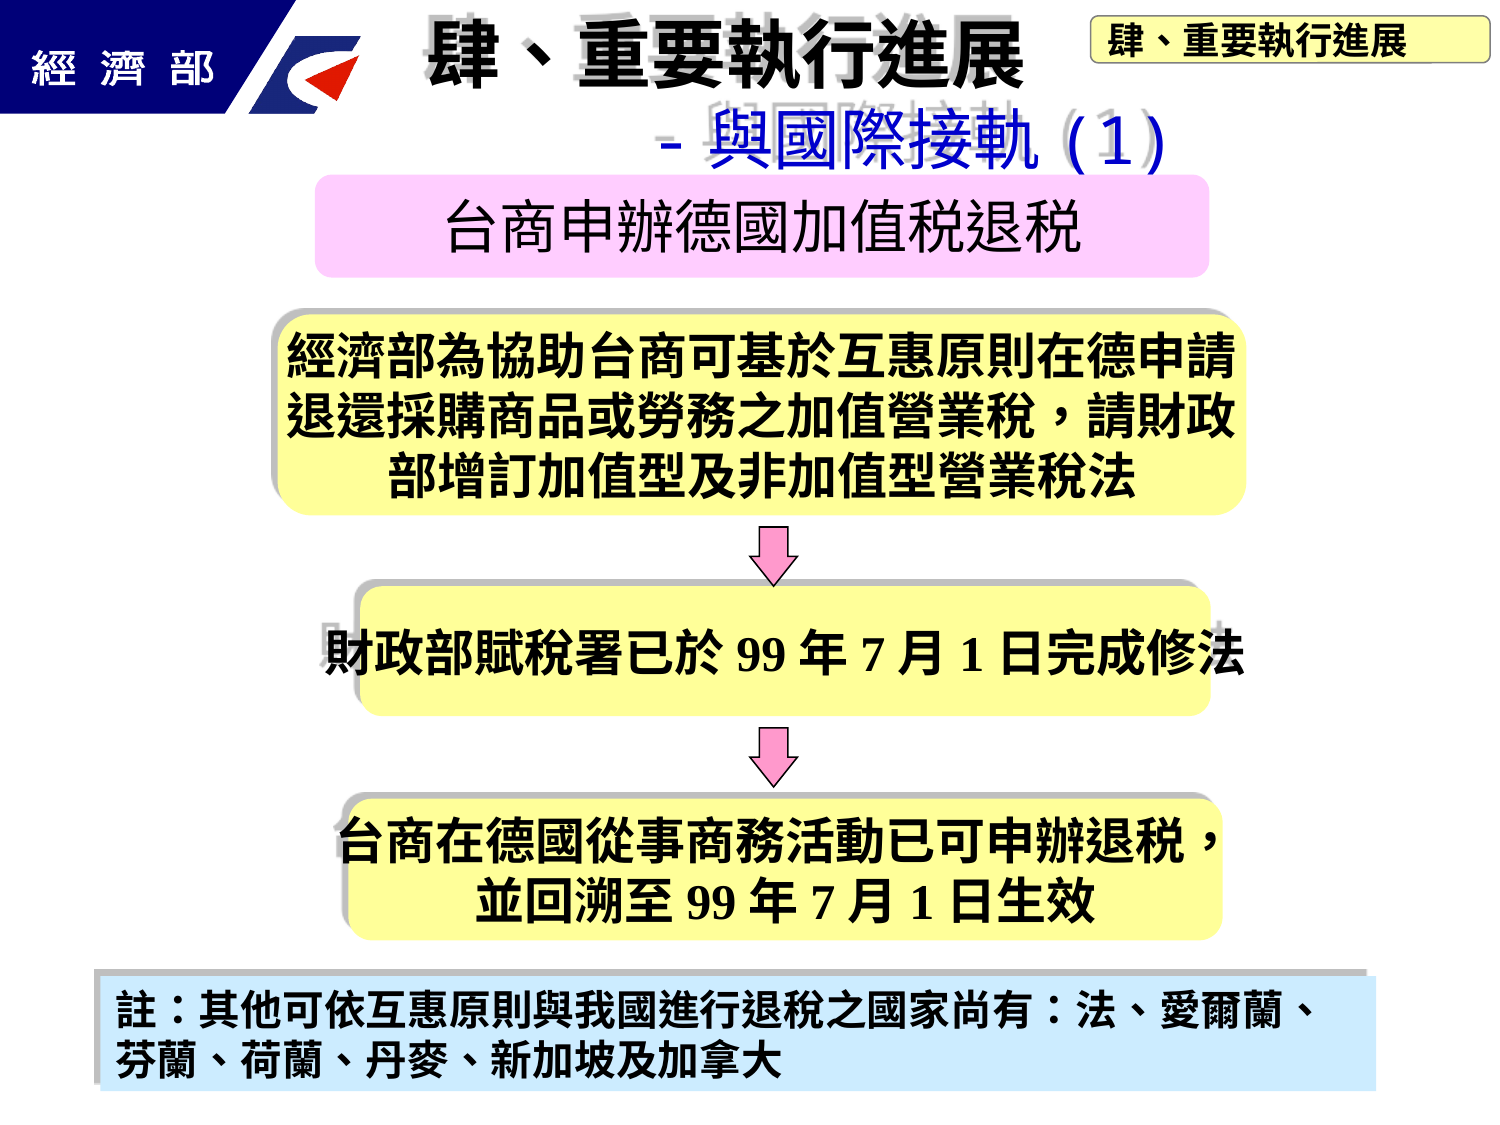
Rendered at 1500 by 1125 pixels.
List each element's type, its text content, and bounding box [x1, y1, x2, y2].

text_box 財政部賦稅署已於99年7月1日完成修法 [360, 586, 1211, 717]
text_box [319, 273, 450, 314]
text_box 經濟部為協助台商可基於互惠原則在德申請 退還採購商品或勞務之加值營業稅，請財政 部增訂加值型及非加值型營業稅法 [277, 314, 1247, 516]
text_box 肆、重要執行進展 -與國際接軌(1) [159, 0, 1294, 185]
text_box [749, 727, 798, 787]
text_box 台商在德國從事商務活動已可申辦退税， 並回溯至99年7月1日生效 [348, 798, 1223, 941]
text_box 肆、重要執行進展 [1090, 15, 1491, 63]
text_box 台商申辦德國加值税退税 [314, 185, 1210, 278]
text_box 註：其他可依互惠原則與我國進行退稅之國家尚有：法、愛爾蘭、芬蘭、荷蘭、丹麥、新加坡及加拿大 [100, 976, 1377, 1092]
text_box [749, 527, 798, 587]
